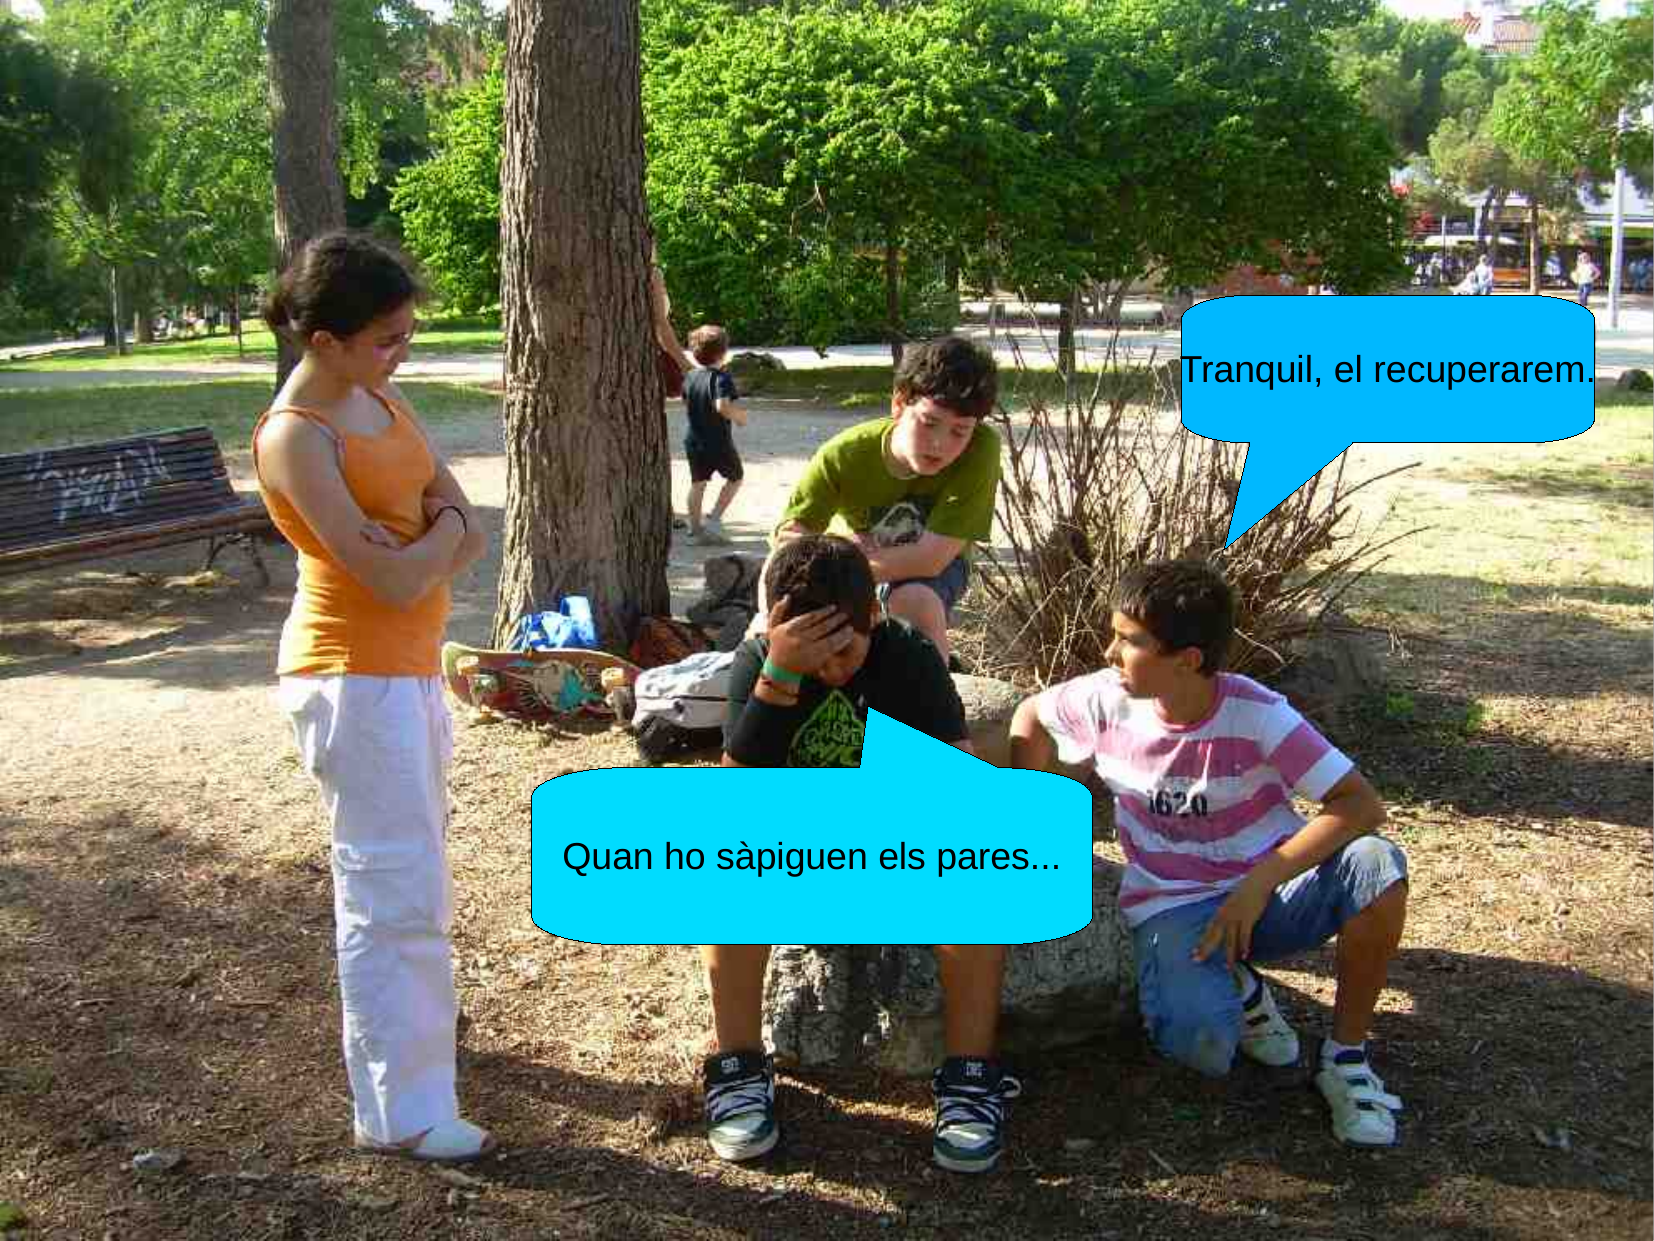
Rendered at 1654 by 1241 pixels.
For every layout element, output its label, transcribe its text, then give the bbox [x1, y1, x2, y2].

text_box Quan ho sàpiguen els pares... [531, 706, 1093, 945]
text_box Tranquil, el recuperarem. [1181, 295, 1595, 550]
picture [0, 0, 1654, 1241]
